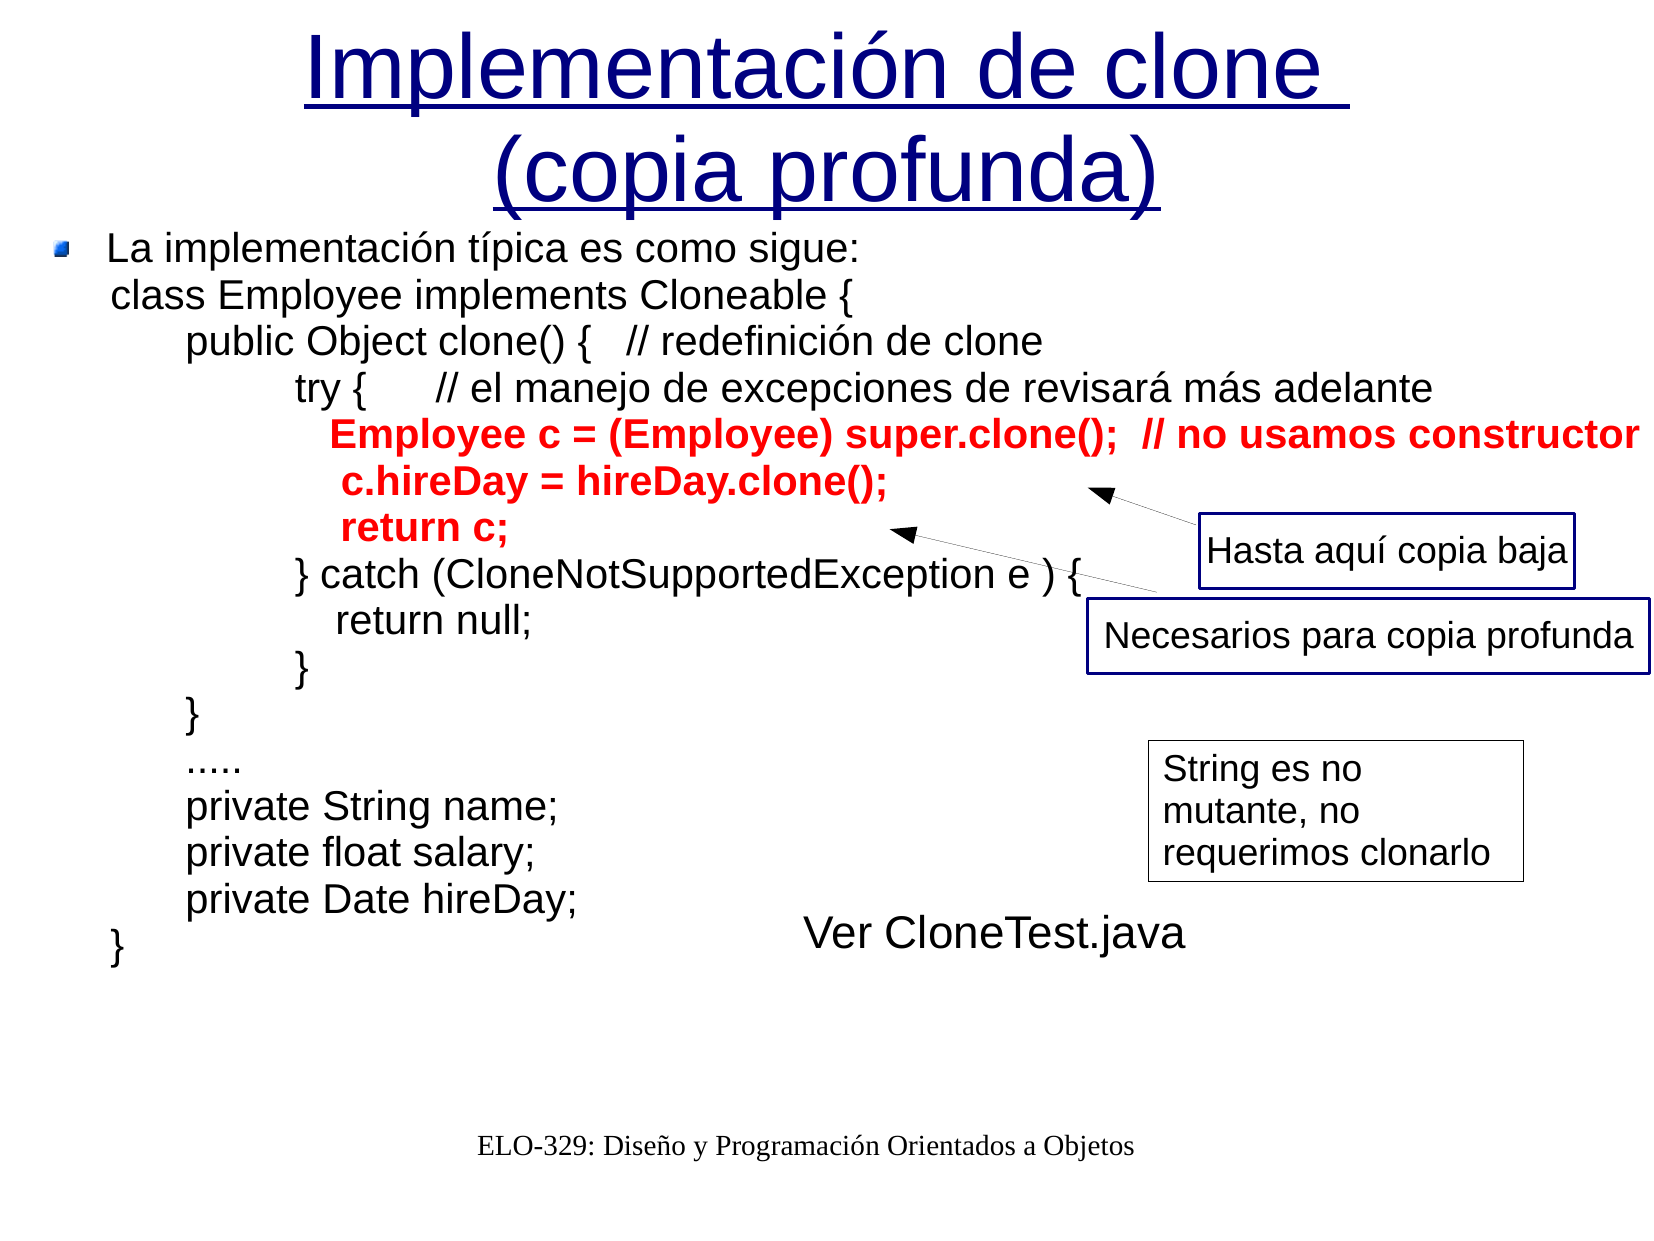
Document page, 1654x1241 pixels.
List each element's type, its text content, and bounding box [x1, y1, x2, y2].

list La implementación típica es como sigue: class Employee implements Cloneable { public Object clone() { // redefinición de clone try { // el manejo de excepciones de revisará más adelante Employee c = (Employee) super.clone(); // no usamos constructor c.hireDay = hireDay.clone(); return c; } catch (CloneNotSupportedException e ) { return null; } } ..... private String name; private float salary; private Date hireDay; } [35, 225, 1651, 1163]
text_box String es no mutante, no requerimos clonarlo [1148, 740, 1524, 849]
title Implementación de clone (copia profunda) [82, 4, 1571, 225]
text_box Hasta aquí copia baja [1199, 513, 1575, 589]
text_box Necesarios para copia profunda [1087, 598, 1650, 674]
text_box Ver CloneTest.java [788, 899, 1137, 972]
